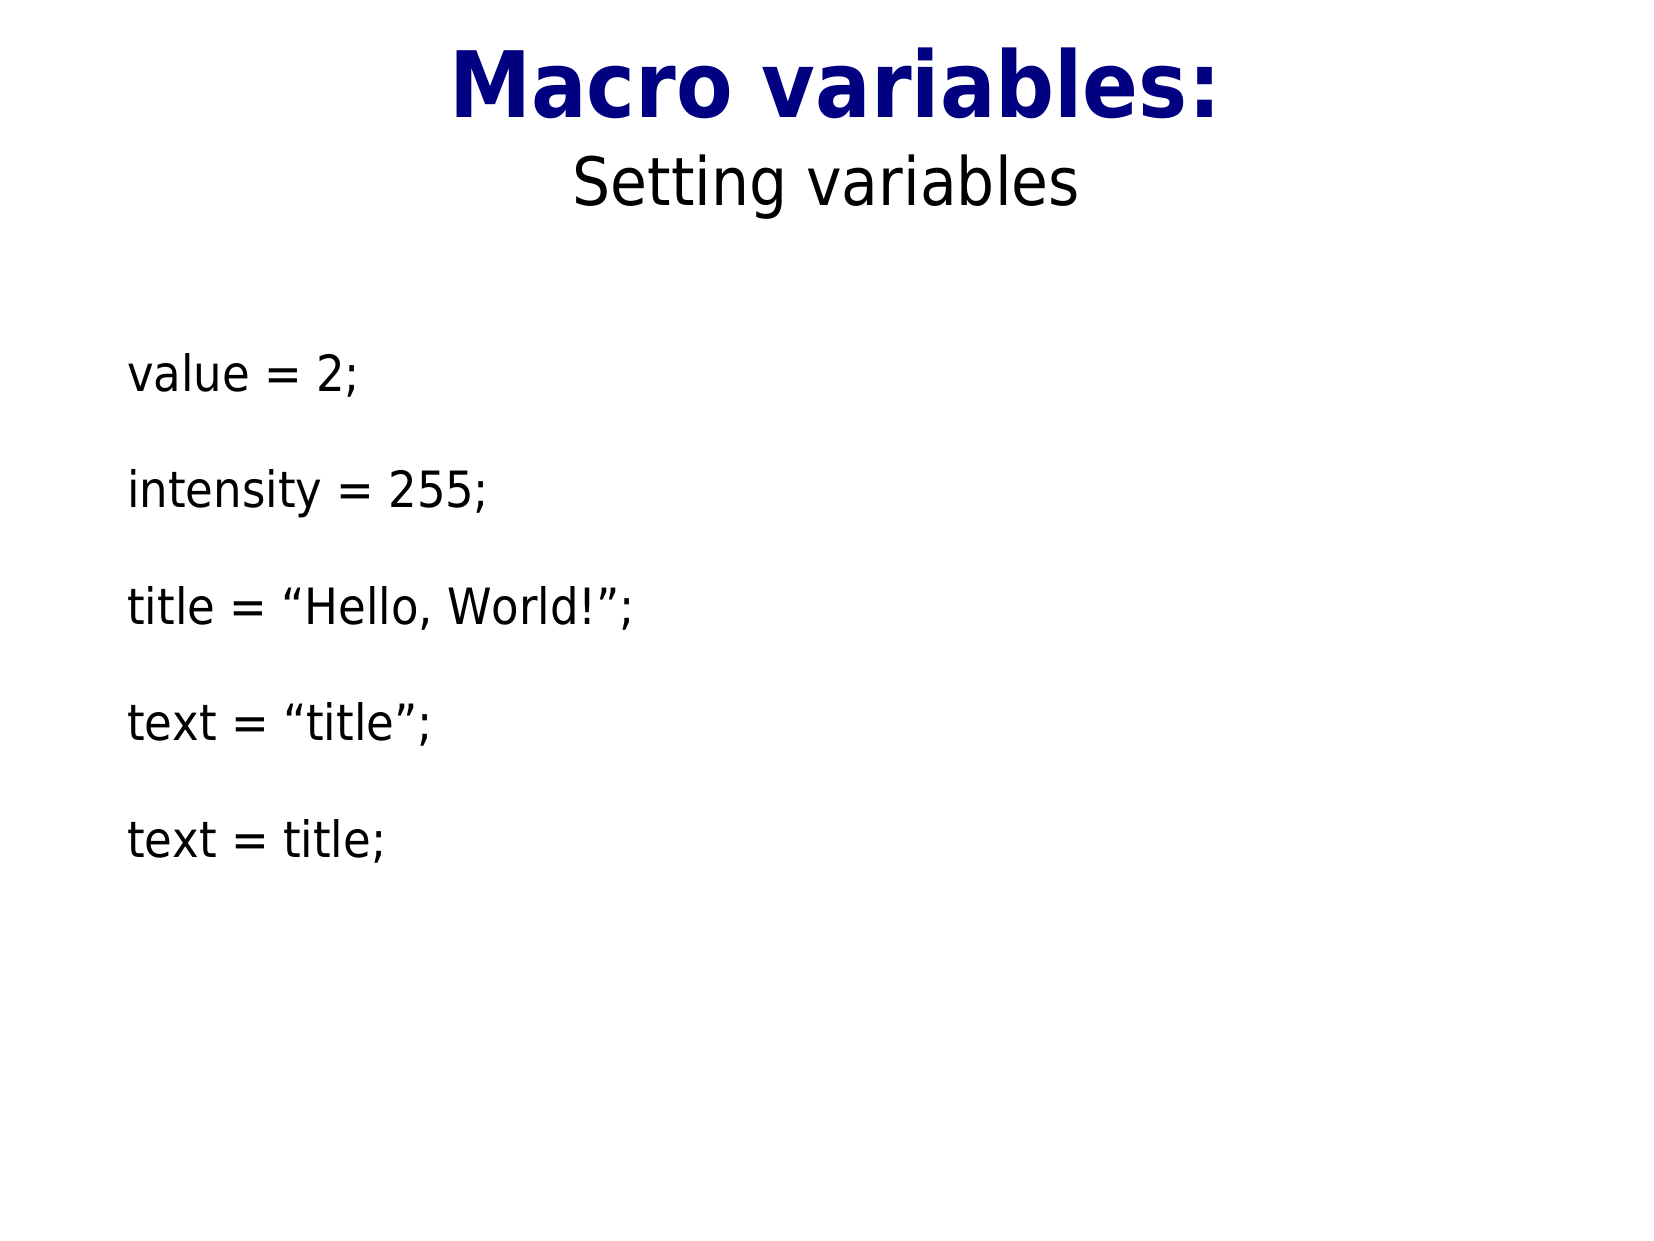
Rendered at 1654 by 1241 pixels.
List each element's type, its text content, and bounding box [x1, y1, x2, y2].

text_box value = 2; intensity = 255; title = “Hello, World!”; text = “title”; text = title; [112, 337, 1538, 877]
title Setting variables [82, 141, 1571, 287]
title Macro variables: [82, 31, 1571, 141]
